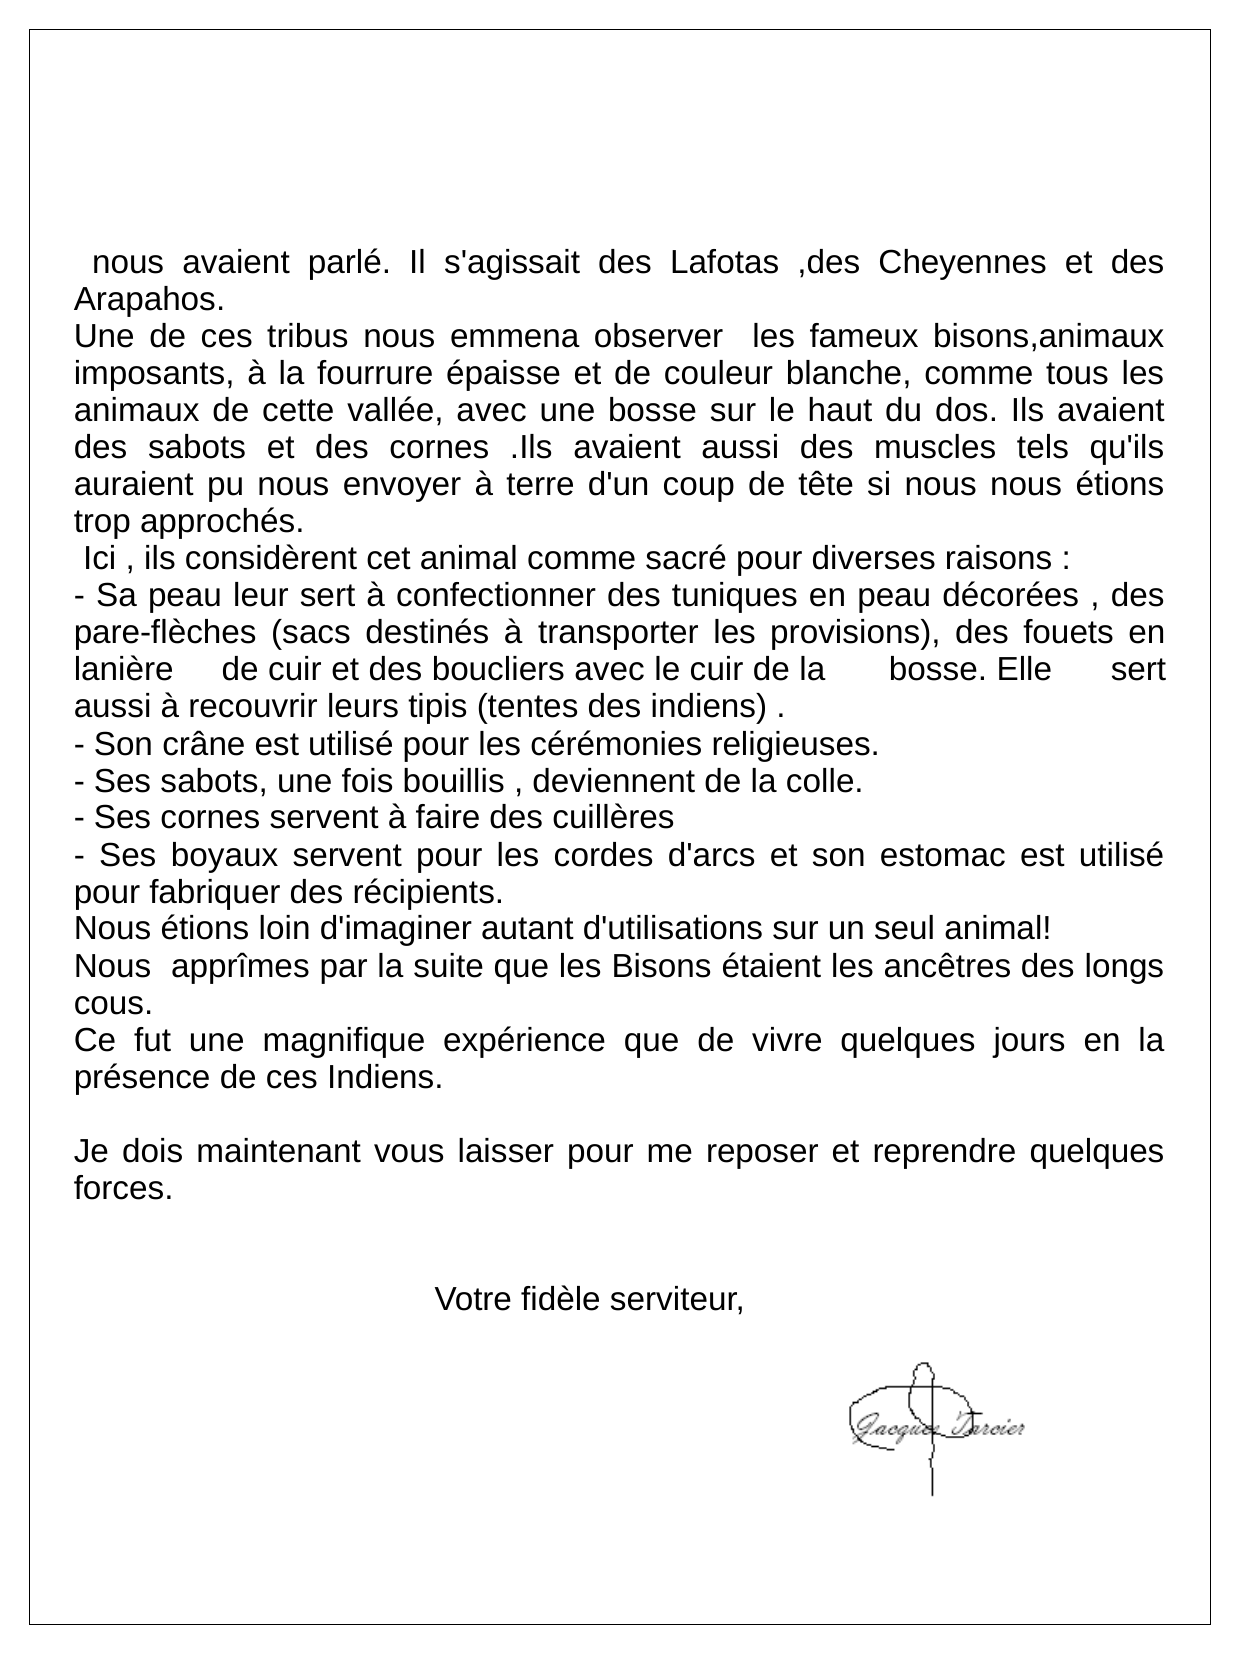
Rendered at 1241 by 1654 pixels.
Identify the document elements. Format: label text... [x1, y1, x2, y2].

picture [797, 1358, 1121, 1523]
text_box nous avaient parlé. Il s'agissait des Lafotas ,des Cheyennes et des Arapahos. Une de ces tribus nous emmena observer les fameux bisons,animaux imposants, à la fourrure épaisse et de couleur blanche, comme tous les animaux de cette vallée, avec une bosse sur le haut du dos. Ils avaient des sabots et des cornes .Ils avaient aussi des muscles tels qu'ils auraient pu nous envoyer à terre d'un coup de tête si nous nous étions trop approchés. Ici , ils considèrent cet animal comme sacré pour diverses raisons : - Sa peau leur sert à confectionner des tuniques en peau décorées , des pare-flèches (sacs destinés à transporter les provisions), des fouets en lanière de cuir et des boucliers avec le cuir de la bosse. Elle sert aussi à recouvrir leurs tipis (tentes des indiens) . - Son crâne est utilisé pour les cérémonies religieuses. - Ses sabots, une fois bouillis , deviennent de la colle. - Ses cornes servent à faire des cuillères - Ses boyaux servent pour les cordes d'arcs et son estomac est utilisé pour fabriquer des récipients. Nous étions loin d'imaginer autant d'utilisations sur un seul animal! Nous apprîmes par la suite que les Bisons étaient les ancêtres des longs cous. Ce fut une magnifique expérience que de vivre quelques jours en la présence de ces Indiens. Je dois maintenant vous laisser pour me reposer et reprendre quelques forces. Votre fidèle serviteur, [59, 236, 1182, 1654]
